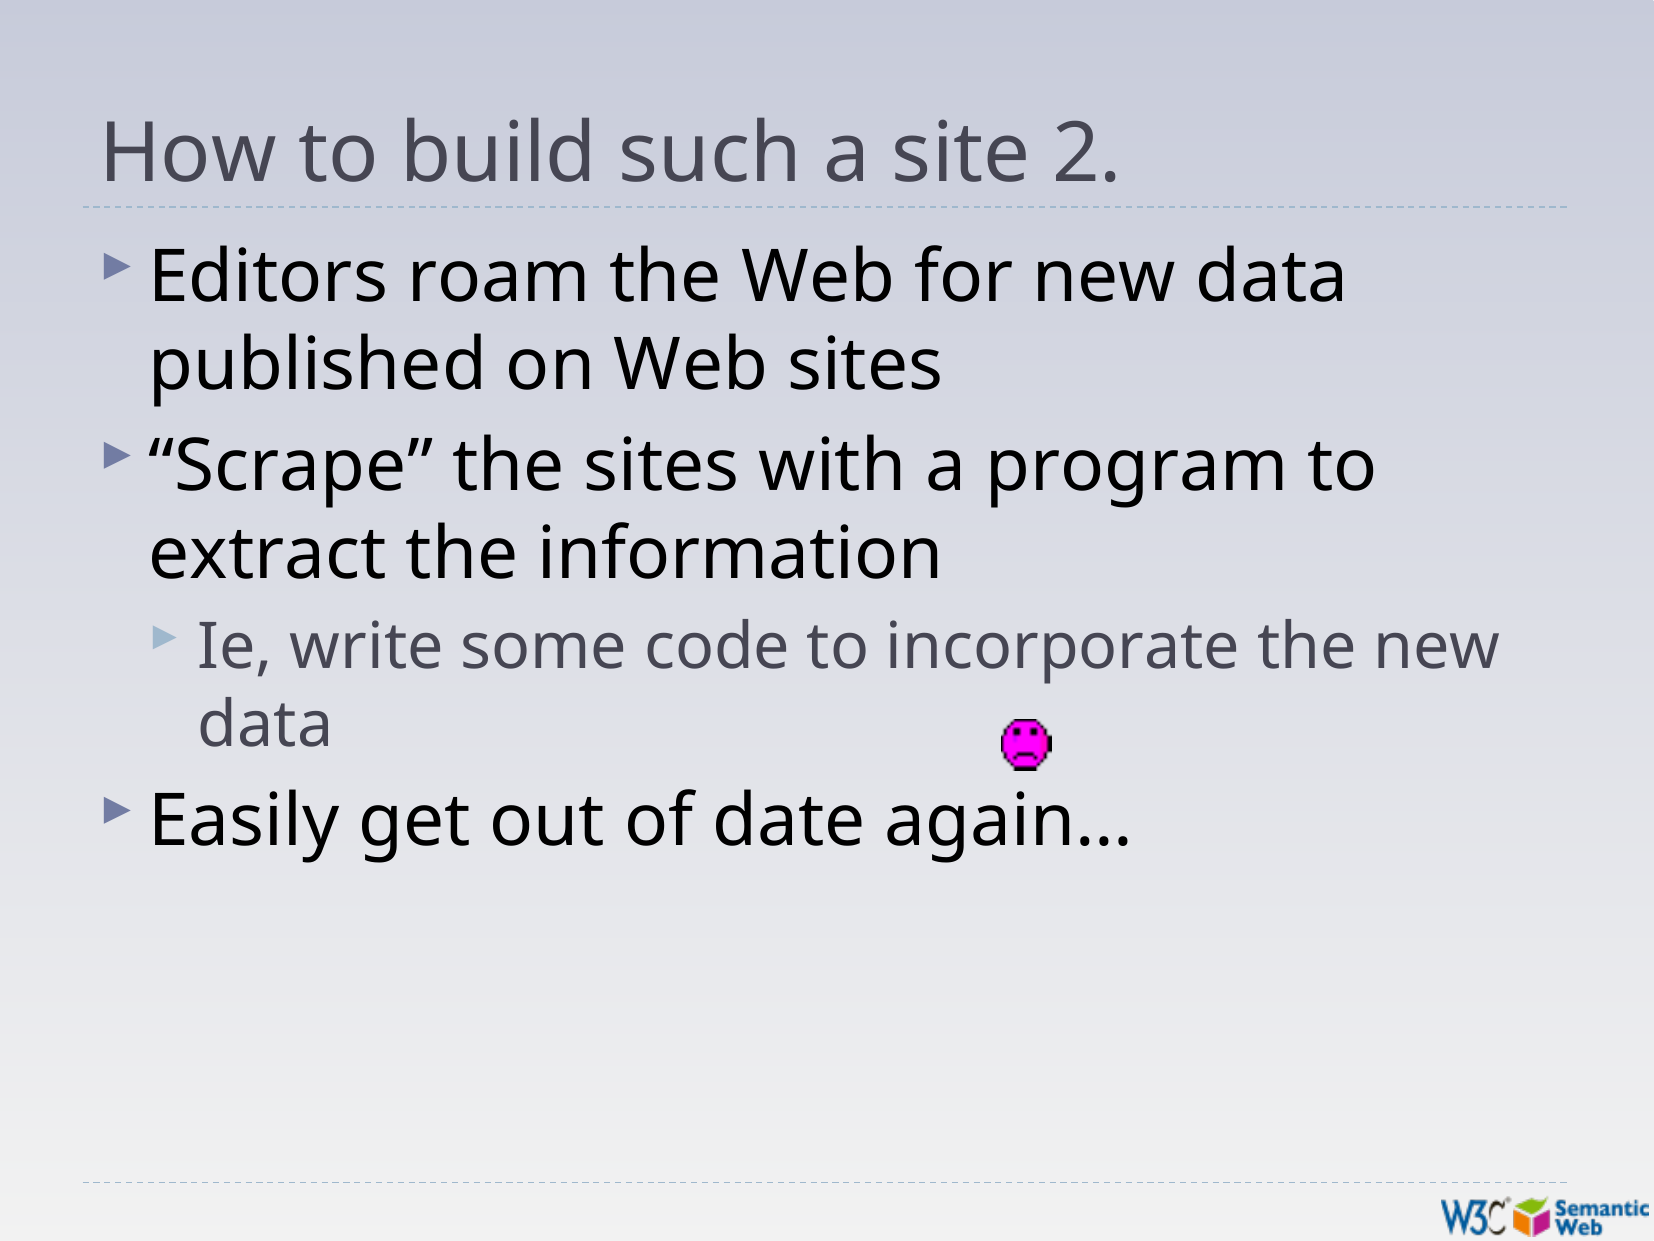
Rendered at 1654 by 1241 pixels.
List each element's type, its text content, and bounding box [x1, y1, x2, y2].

picture [1001, 719, 1052, 771]
picture [1441, 1195, 1649, 1237]
title How to build such a site 2. [82, 27, 1572, 207]
list Editors roam the Web for new data published on Web sites “Scrape” the sites with a program to extract the information Ie, write some code to incorporate the new data Easily get out of date again… [82, 220, 1572, 1114]
